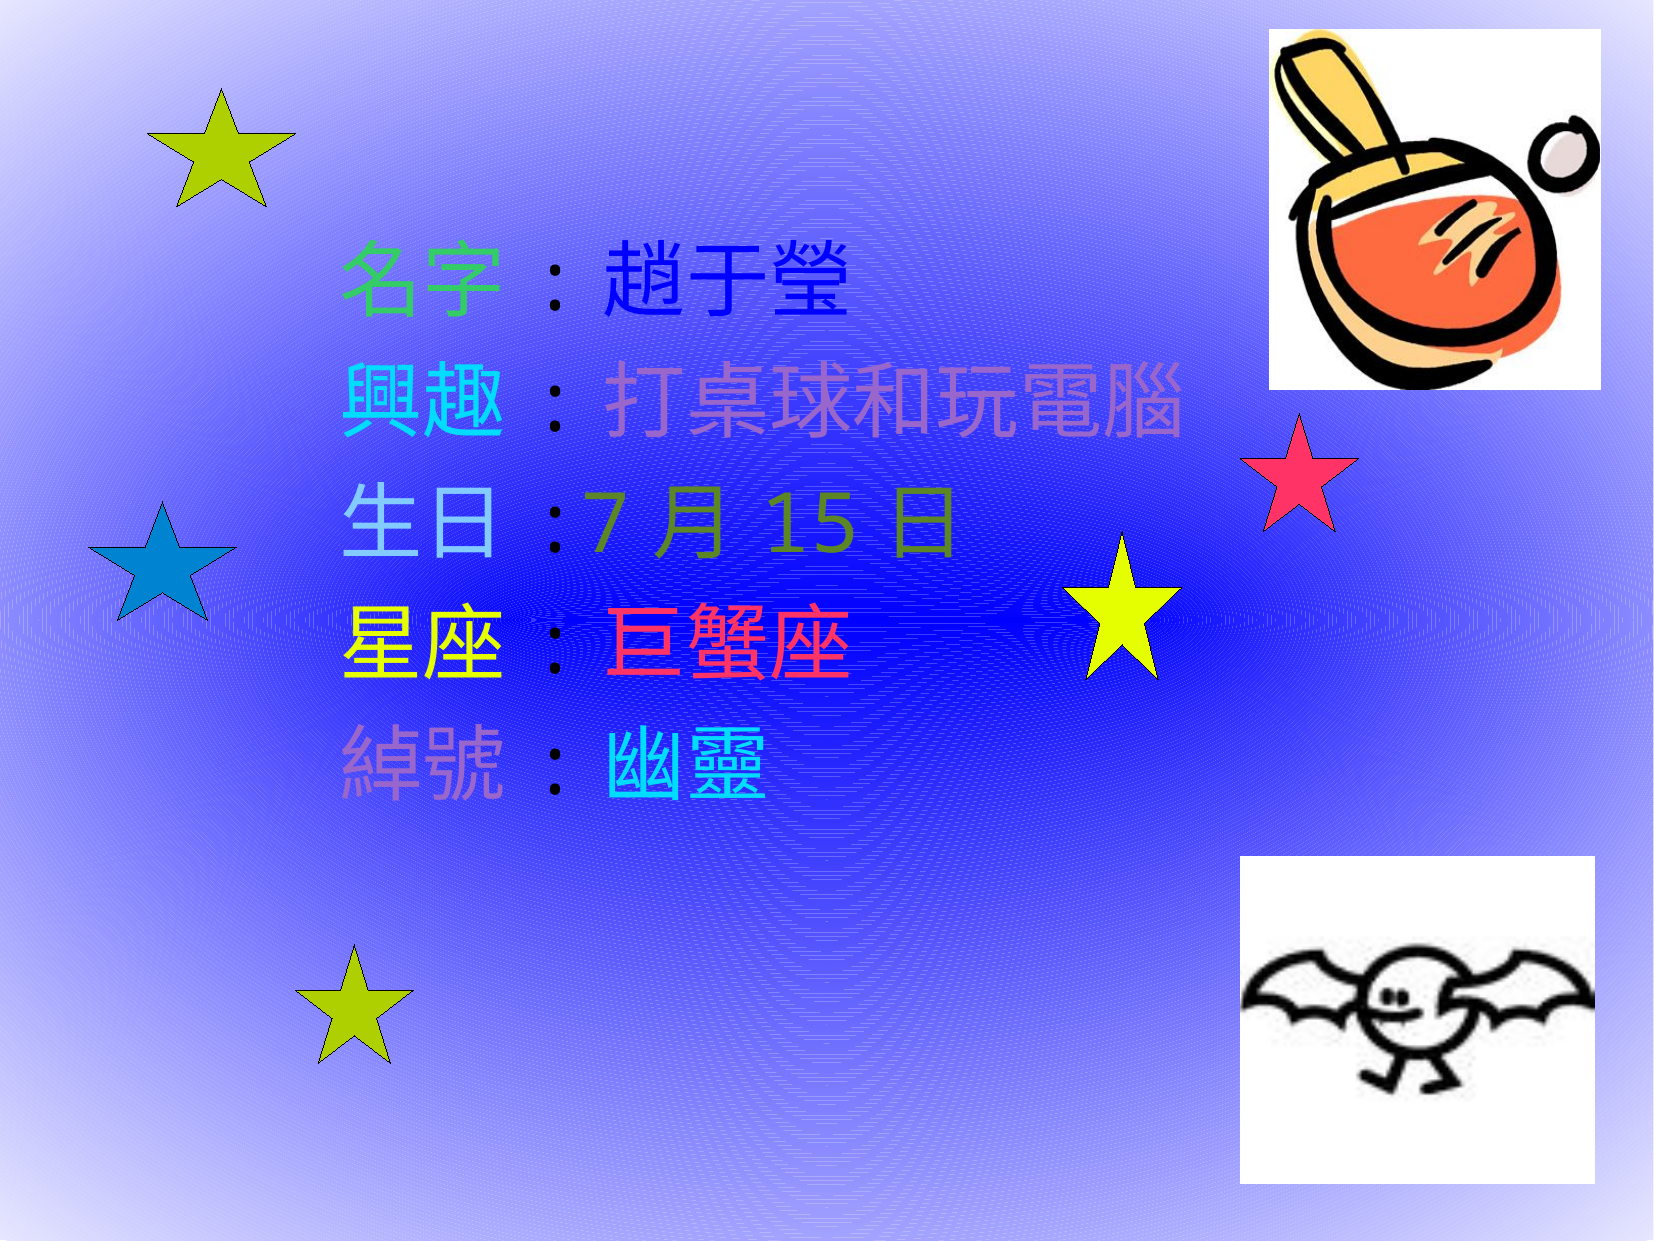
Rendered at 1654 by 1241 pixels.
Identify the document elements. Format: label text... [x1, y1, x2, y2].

text_box [88, 501, 237, 621]
text_box [295, 944, 414, 1064]
text_box [1062, 531, 1182, 680]
text_box [147, 88, 296, 207]
text_box [1240, 413, 1359, 532]
text_box 名字:趙于瑩 興趣:打桌球和玩電腦 生日:7月15日 星座:巨蟹座 綽號:幽靈 [324, 206, 1241, 721]
picture [1240, 856, 1595, 1184]
picture [1269, 29, 1601, 390]
